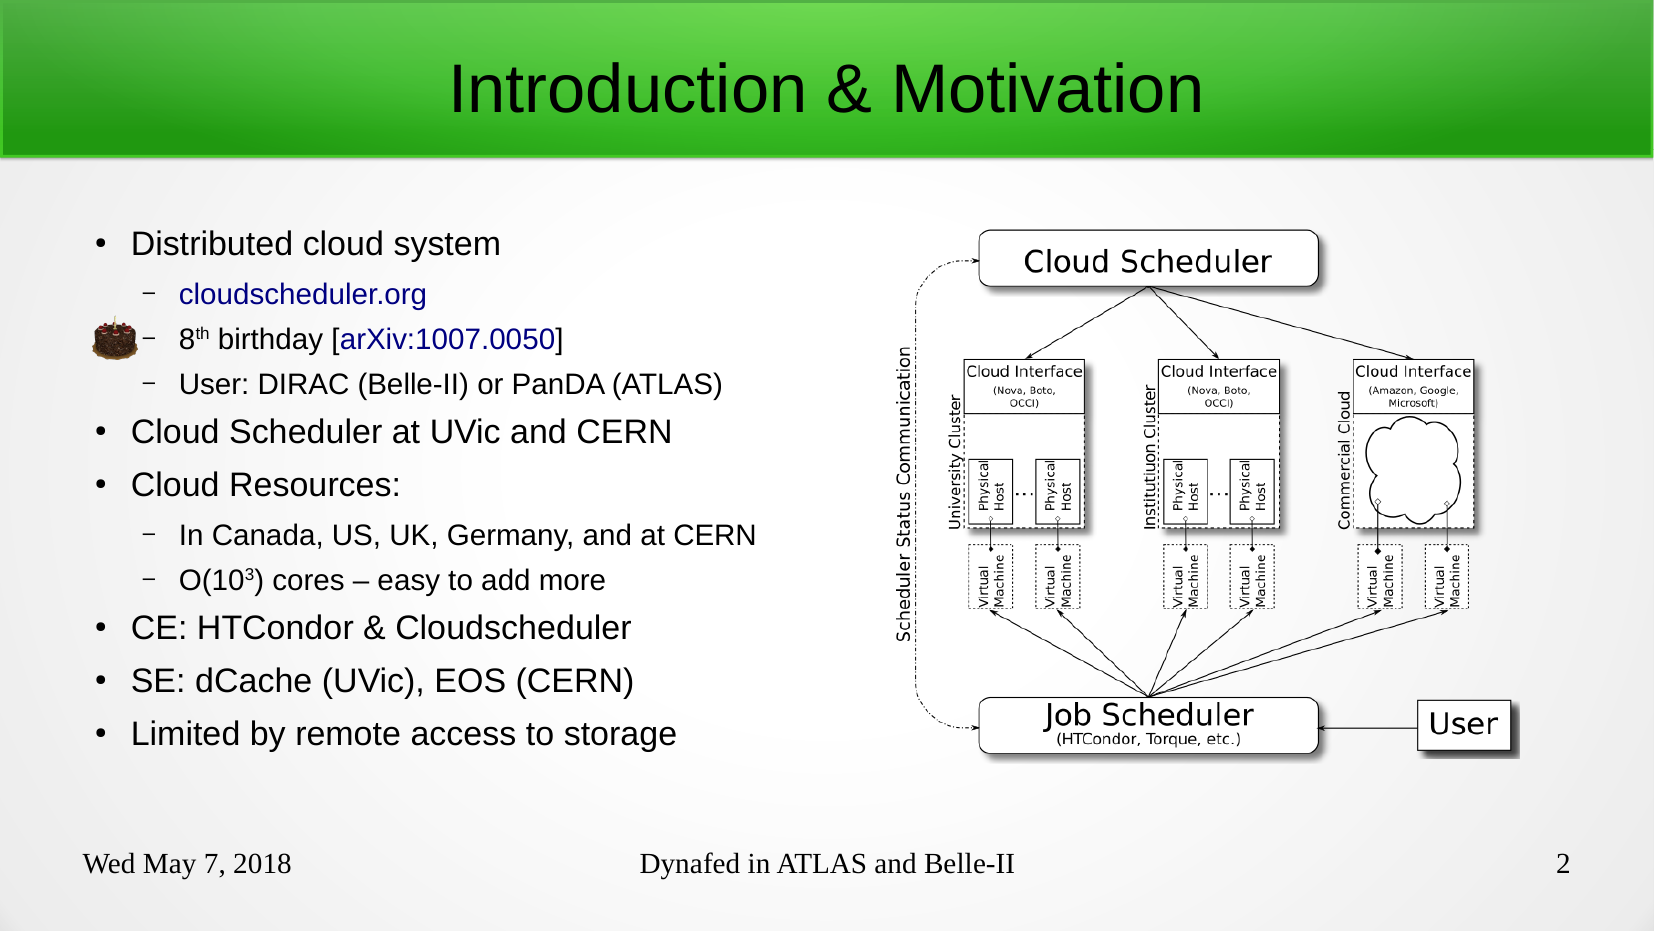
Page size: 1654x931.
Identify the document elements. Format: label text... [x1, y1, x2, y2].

picture [92, 315, 138, 360]
title Introduction & Motivation [82, 35, 1571, 142]
list Distributed cloud system cloudscheduler.org 8th birthday [arXiv:1007.0050] User: DIRAC (Belle-II) or PanDA (ATLAS) Cloud Scheduler at UVic and CERN Cloud Resources: In Canada, US, UK, Germany, and at CERN O(103) cores – easy to add more CE: HTCondor & Cloudscheduler SE: dCache (UVic), EOS (CERN) Limited by remote access to storage [82, 224, 809, 764]
picture [896, 224, 1520, 764]
